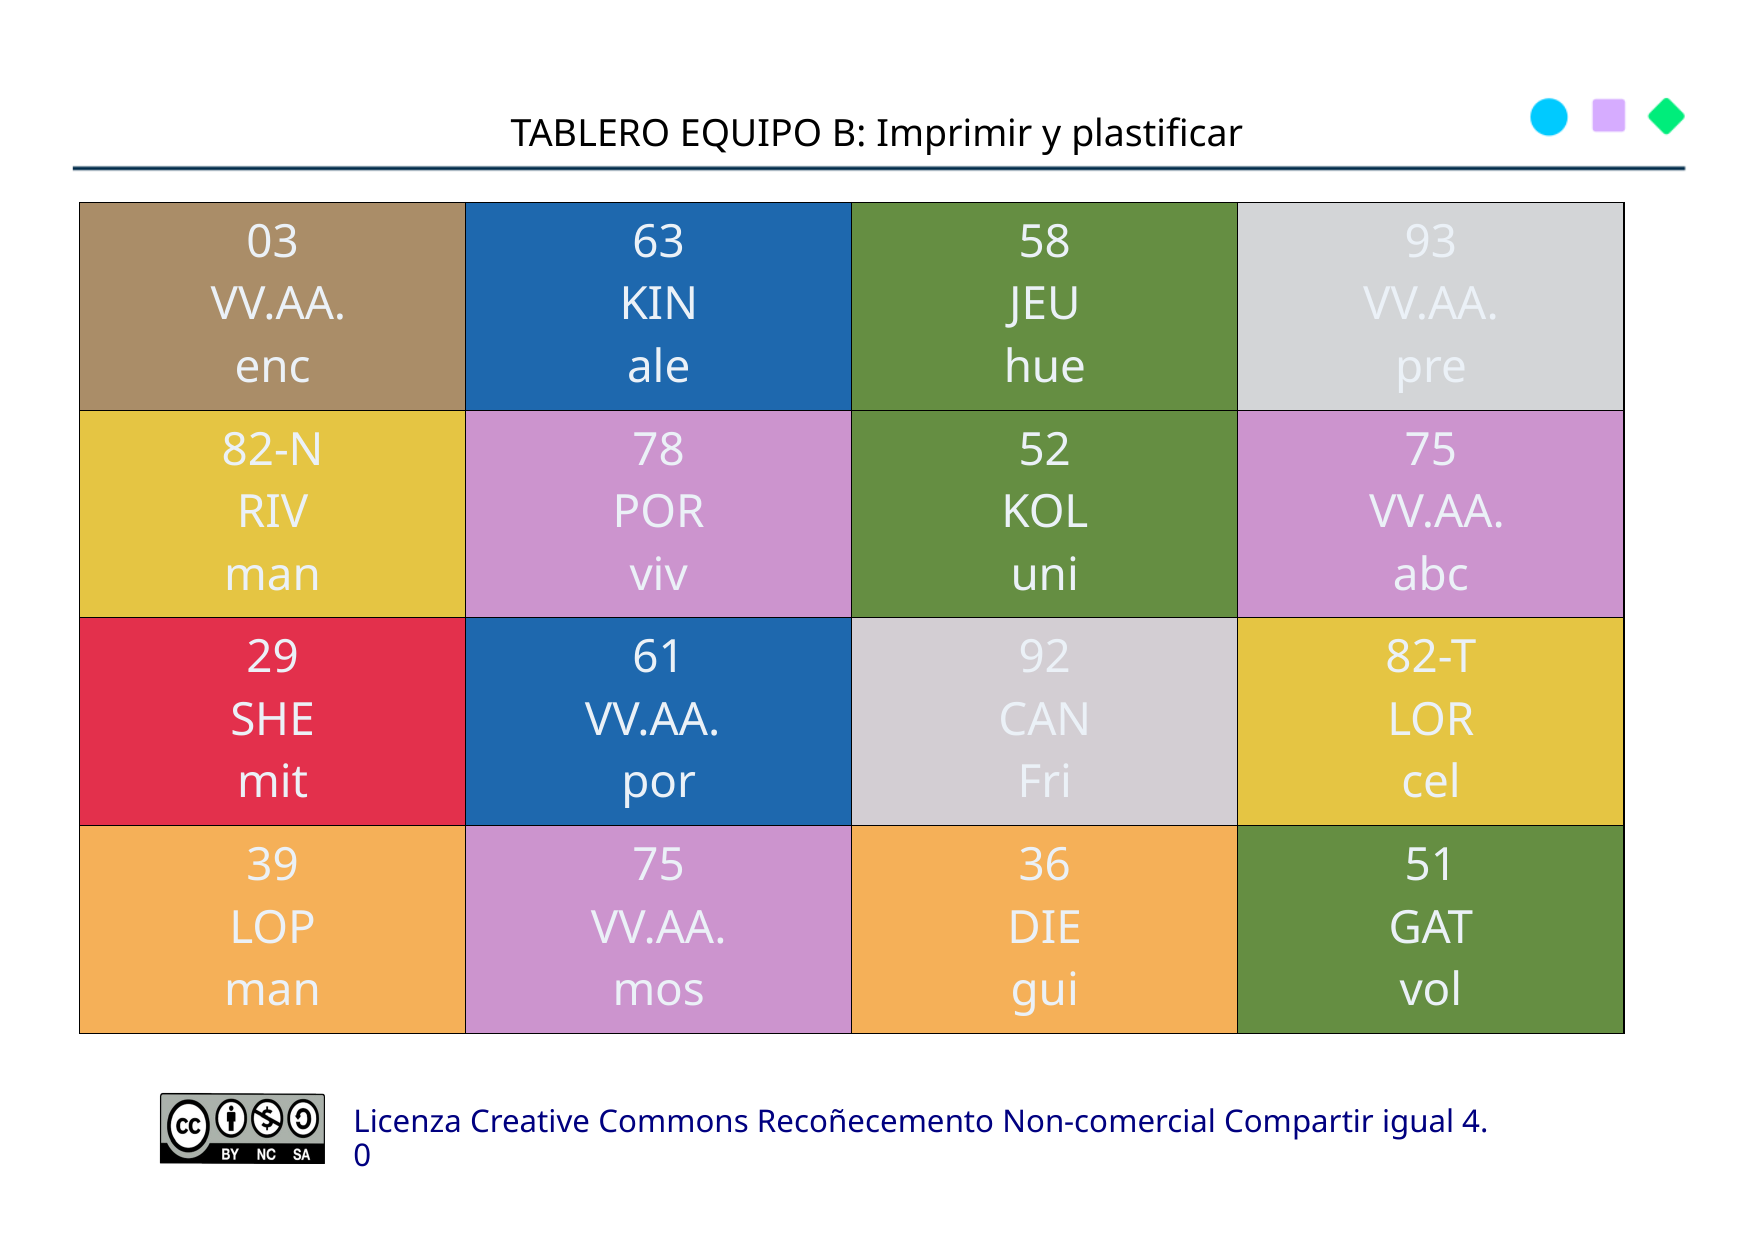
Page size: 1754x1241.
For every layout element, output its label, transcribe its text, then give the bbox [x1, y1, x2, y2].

picture [159, 1092, 325, 1164]
text_box Licenza Creative Commons Recoñecemento Non-comercial Compartir igual 4.0 [338, 1072, 1506, 1170]
table_cell 92 CAN Fri [852, 618, 1237, 825]
table_cell 61 VV.AA. por [466, 618, 851, 825]
table_cell 78 POR viv [466, 411, 851, 617]
table_cell 29 SHE mit [80, 618, 465, 825]
table_cell 51 GAT vol [1238, 826, 1623, 1033]
picture [59, 70, 1695, 194]
table_cell 75 VV.AA. abc [1238, 411, 1623, 617]
table_cell 82-T LOR cel [1238, 618, 1623, 825]
table_cell 36 DIE gui [852, 826, 1237, 1033]
table_cell 75 VV.AA. mos [466, 826, 851, 1033]
table_header 63 KIN ale [466, 203, 851, 410]
table_cell 82-N RIV man [80, 411, 465, 617]
table_cell 52 KOL uni [852, 411, 1237, 617]
table_header 93 VV.AA. pre [1238, 203, 1623, 410]
table_cell 39 LOP man [80, 826, 465, 1033]
table_header 58 JEU hue [852, 203, 1237, 410]
table_header 03 VV.AA. enc [80, 203, 465, 410]
